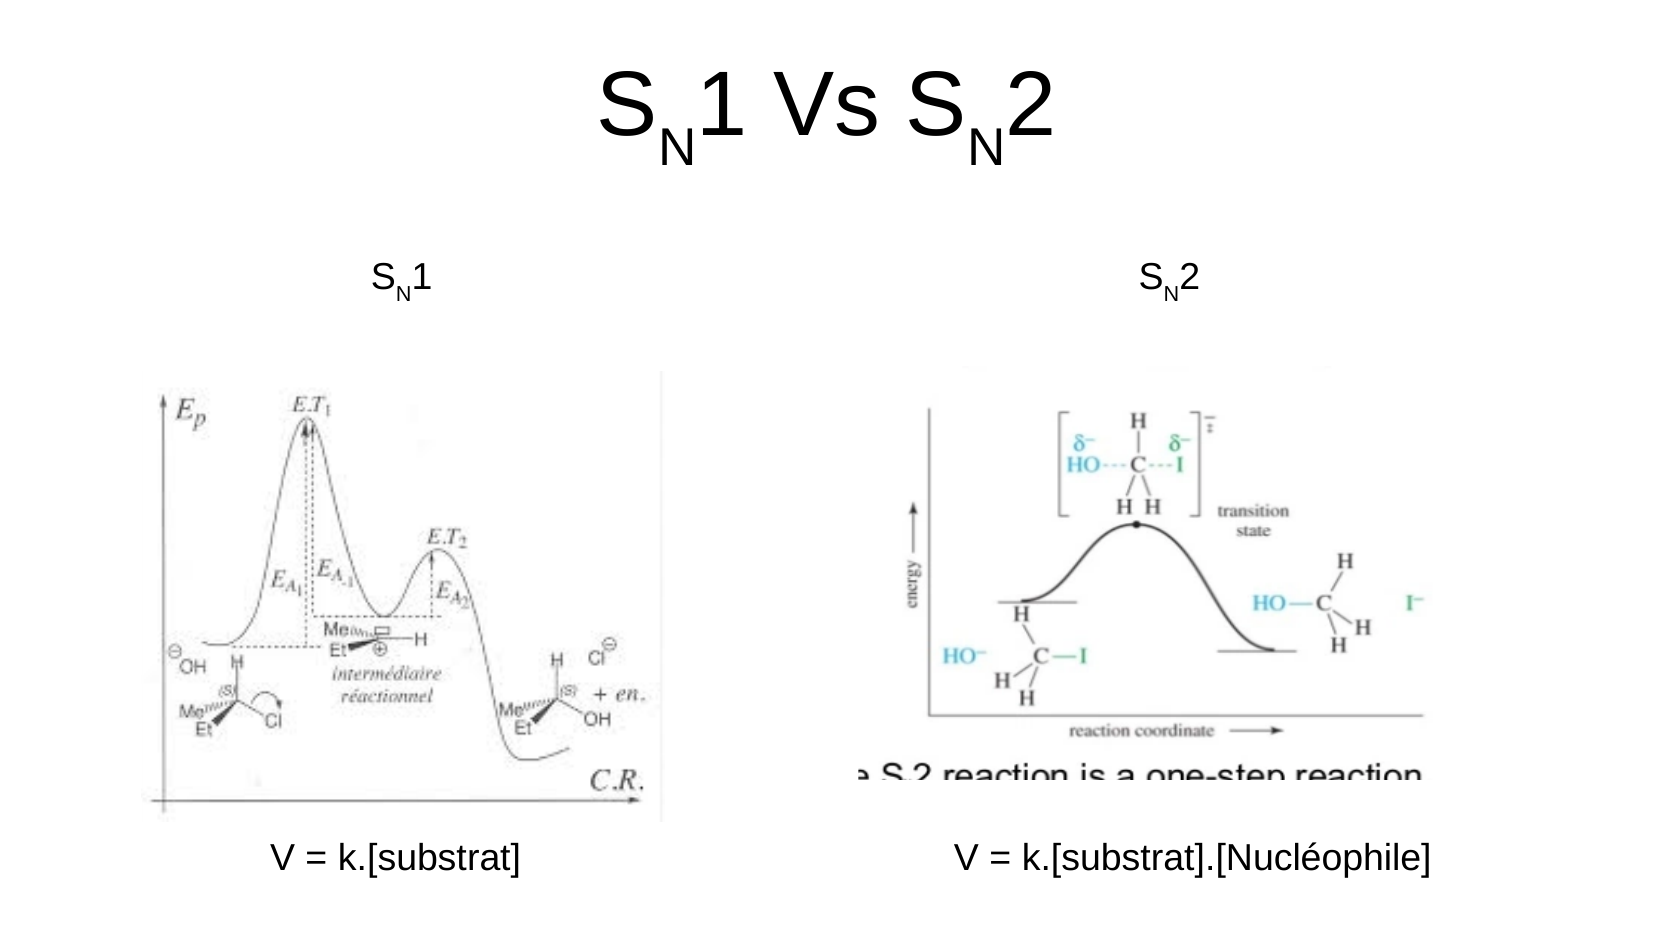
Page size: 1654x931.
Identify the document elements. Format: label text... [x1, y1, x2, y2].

text_box SN2 [897, 248, 1441, 314]
text_box SN1 [129, 248, 674, 314]
title SN1 Vs SN2 [82, 37, 1571, 193]
text_box V = k.[substrat].[Nucléophile] [933, 829, 1453, 928]
text_box V = k.[substrat] [153, 829, 638, 886]
picture [858, 366, 1548, 780]
picture [141, 371, 665, 822]
